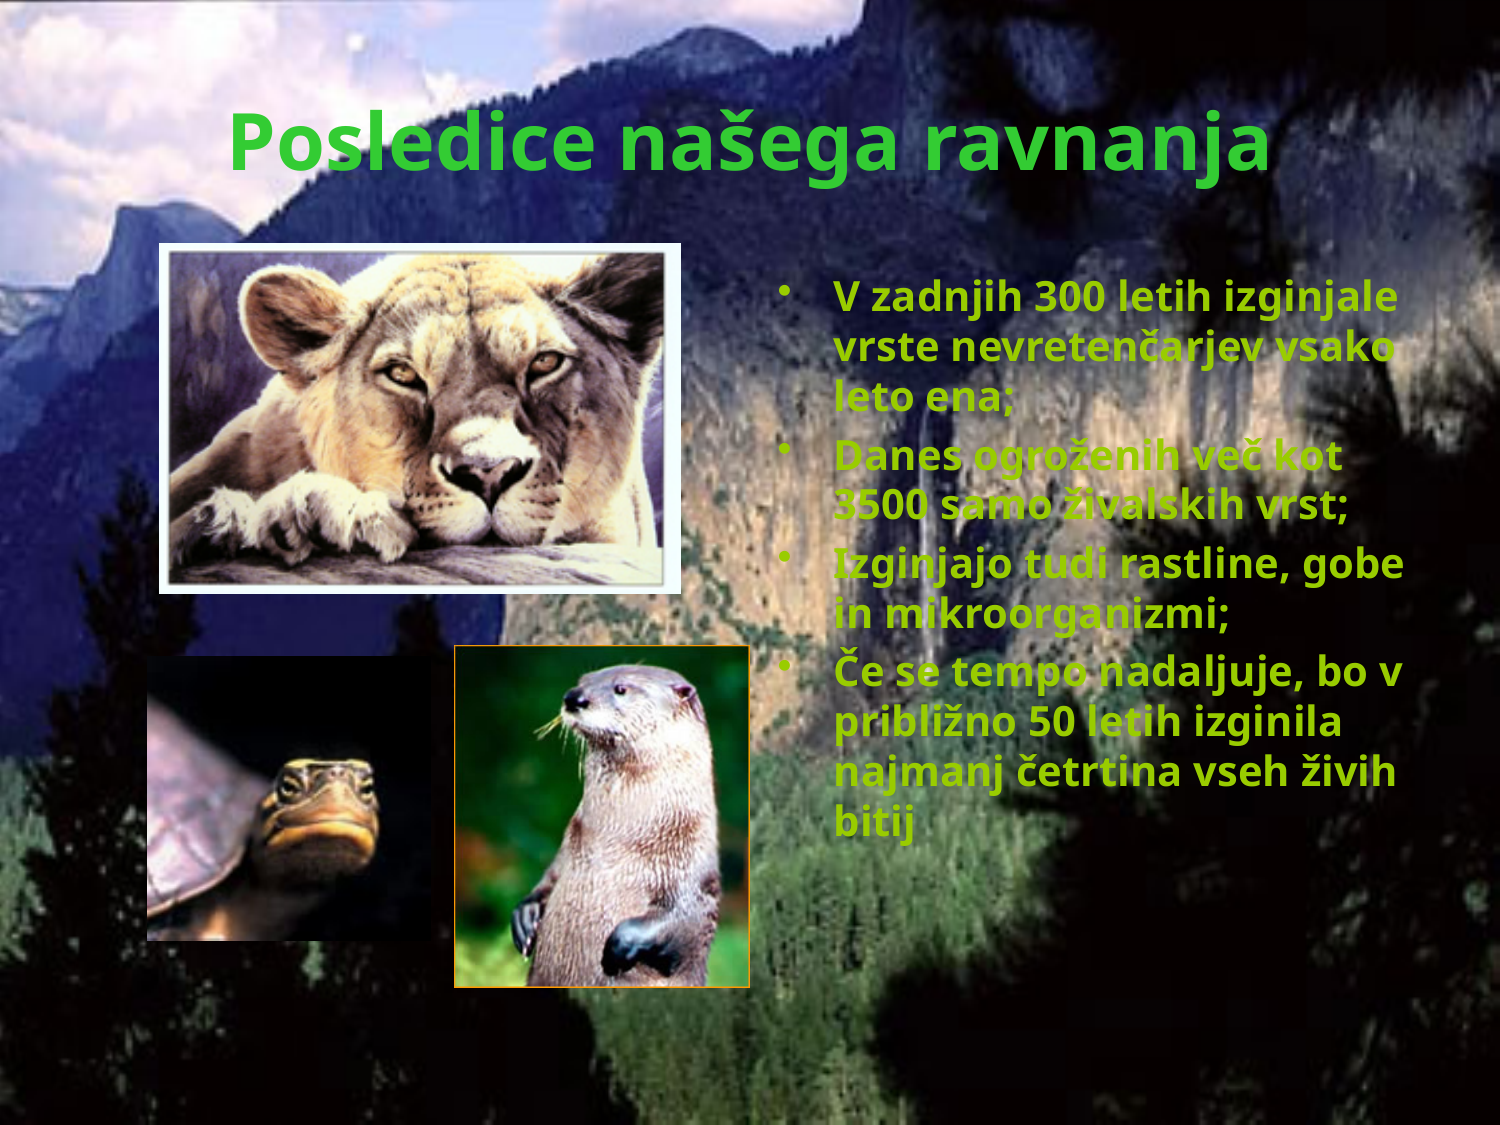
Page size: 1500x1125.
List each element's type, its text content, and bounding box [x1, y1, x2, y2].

picture [0, 0, 1500, 1125]
list V zadnjih 300 letih izginjale vrste nevretenčarjev vsako leto ena; Danes ogroženih več kot 3500 samo živalskih vrst; Izginjajo tudi rastline, gobe in mikroorganizmi; Če se tempo nadaljuje, bo v približno 50 letih izginila najmanj četrtina vseh živih bitij [762, 262, 1425, 1005]
title Posledice našega ravnanja [75, 45, 1425, 233]
